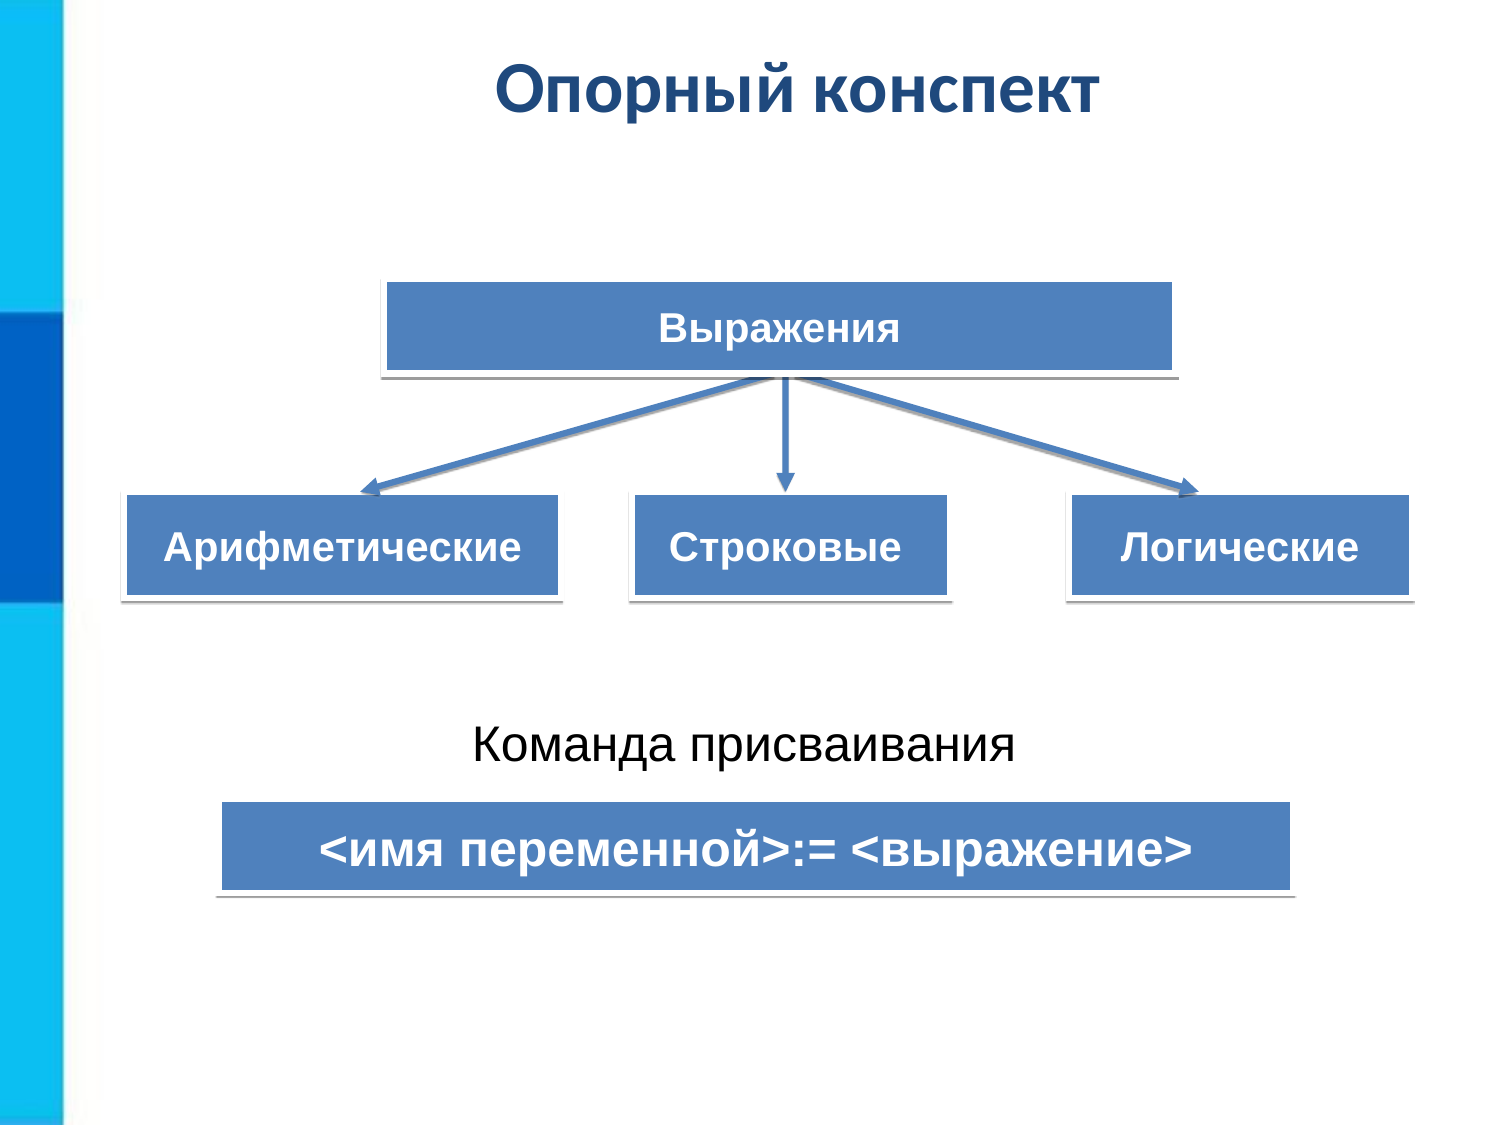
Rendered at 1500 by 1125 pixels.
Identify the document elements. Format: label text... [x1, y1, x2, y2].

text_box Логические [1068, 491, 1412, 598]
text_box Команда присваивания [147, 704, 1341, 780]
picture [0, 0, 1500, 1125]
text_box Арифметические [123, 491, 561, 598]
text_box Выражения [383, 278, 1176, 374]
text_box Опорный конспект [171, 30, 1425, 135]
text_box <имя переменной>:= <выражение> [218, 798, 1294, 894]
text_box Строковые [631, 491, 951, 598]
